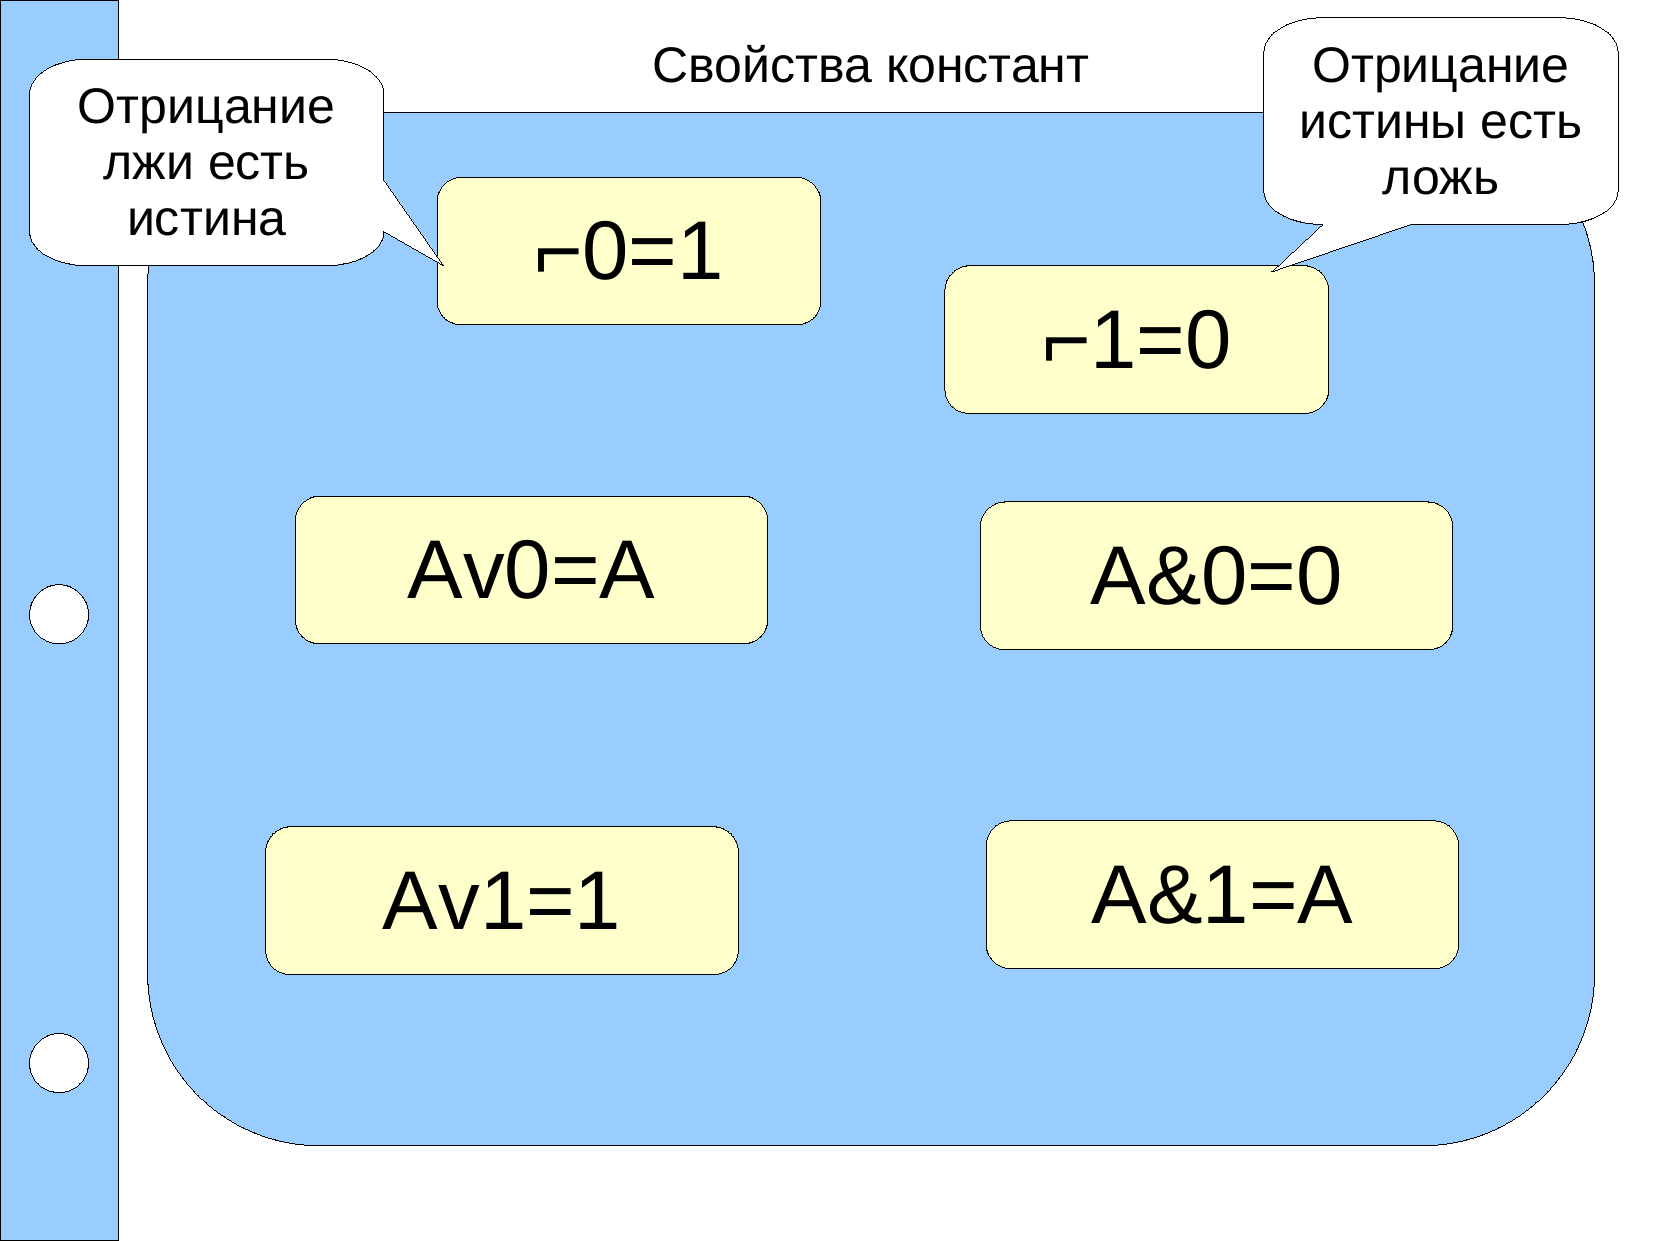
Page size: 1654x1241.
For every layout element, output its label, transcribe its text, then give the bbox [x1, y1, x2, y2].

text_box Отрицание истины есть ложь [1263, 17, 1619, 272]
text_box Аv1=1 [265, 826, 739, 975]
text_box [0, 0, 119, 1241]
text_box Свойства констант [265, 29, 1277, 101]
text_box Отрицание лжи есть истина [29, 59, 444, 266]
text_box А&0=0 [980, 501, 1453, 650]
text_box ⌐1=0 [944, 265, 1329, 414]
text_box ⌐0=1 [437, 177, 821, 325]
text_box [147, 112, 1595, 1146]
text_box А&1=A [986, 820, 1459, 969]
text_box Аv0=A [295, 496, 768, 644]
